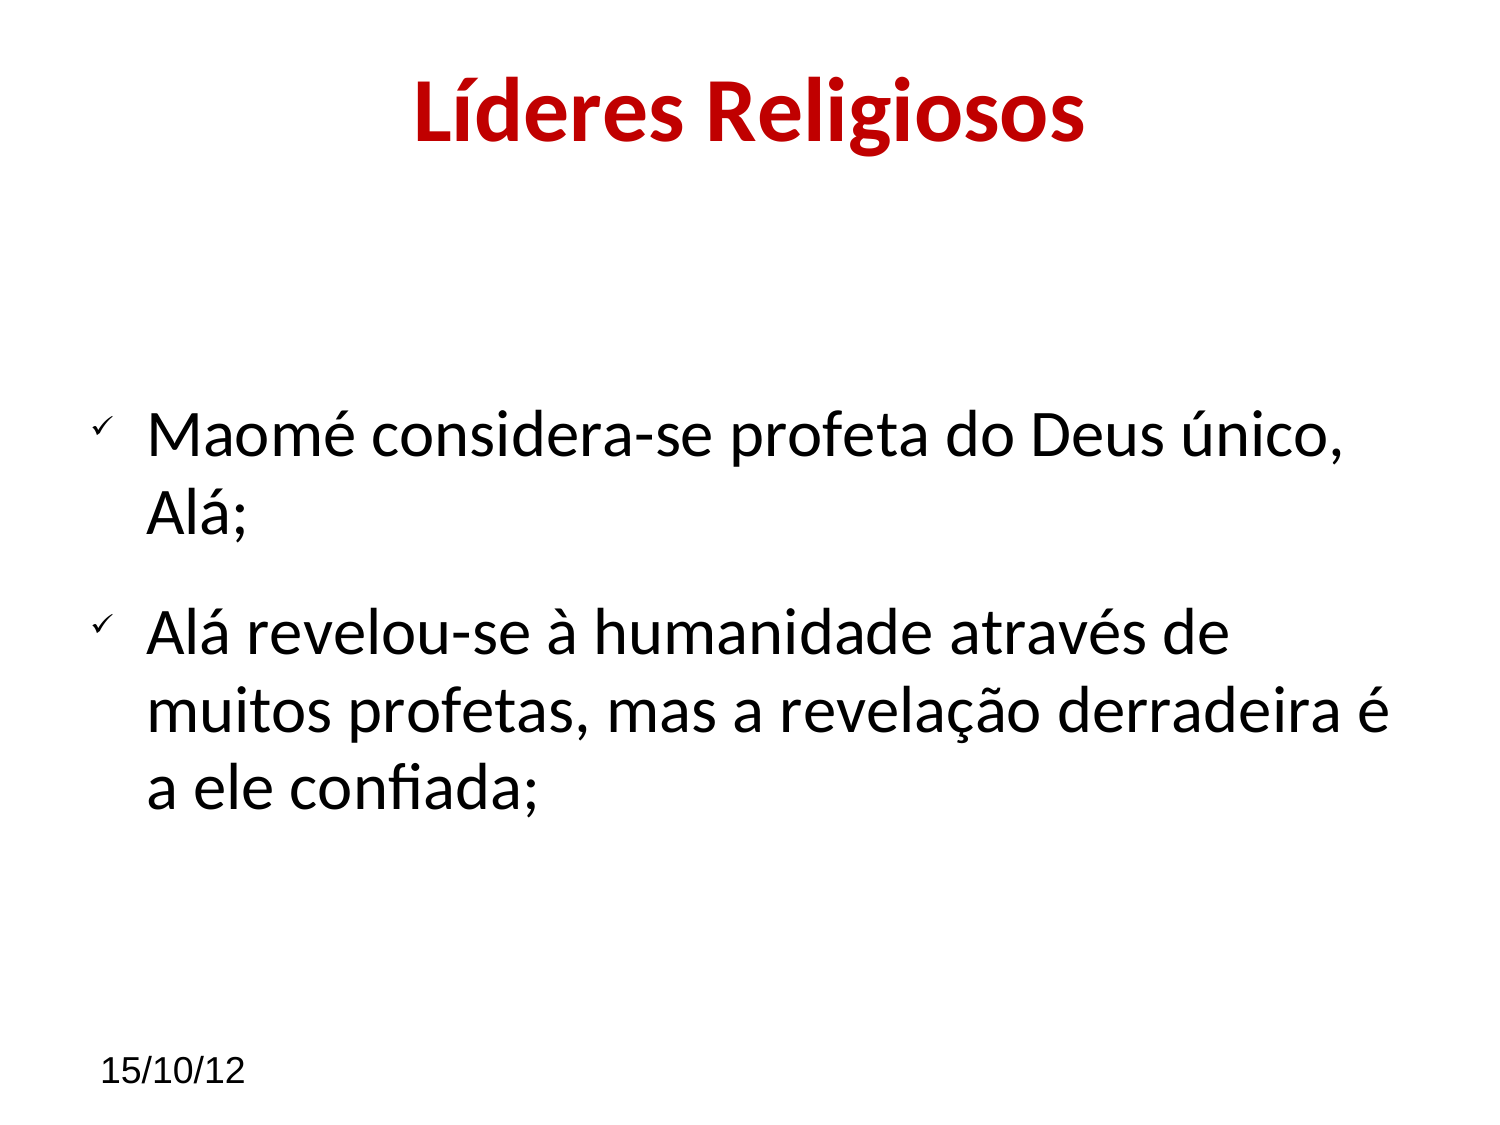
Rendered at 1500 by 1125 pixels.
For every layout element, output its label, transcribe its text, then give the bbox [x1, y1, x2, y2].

text_box Maomé considera-se profeta do Deus único, Alá; Alá revelou-se à humanidade através de muitos profetas, mas a revelação derradeira é a ele confiada; [75, 262, 1426, 1005]
title Líderes Religiosos [75, 45, 1426, 233]
